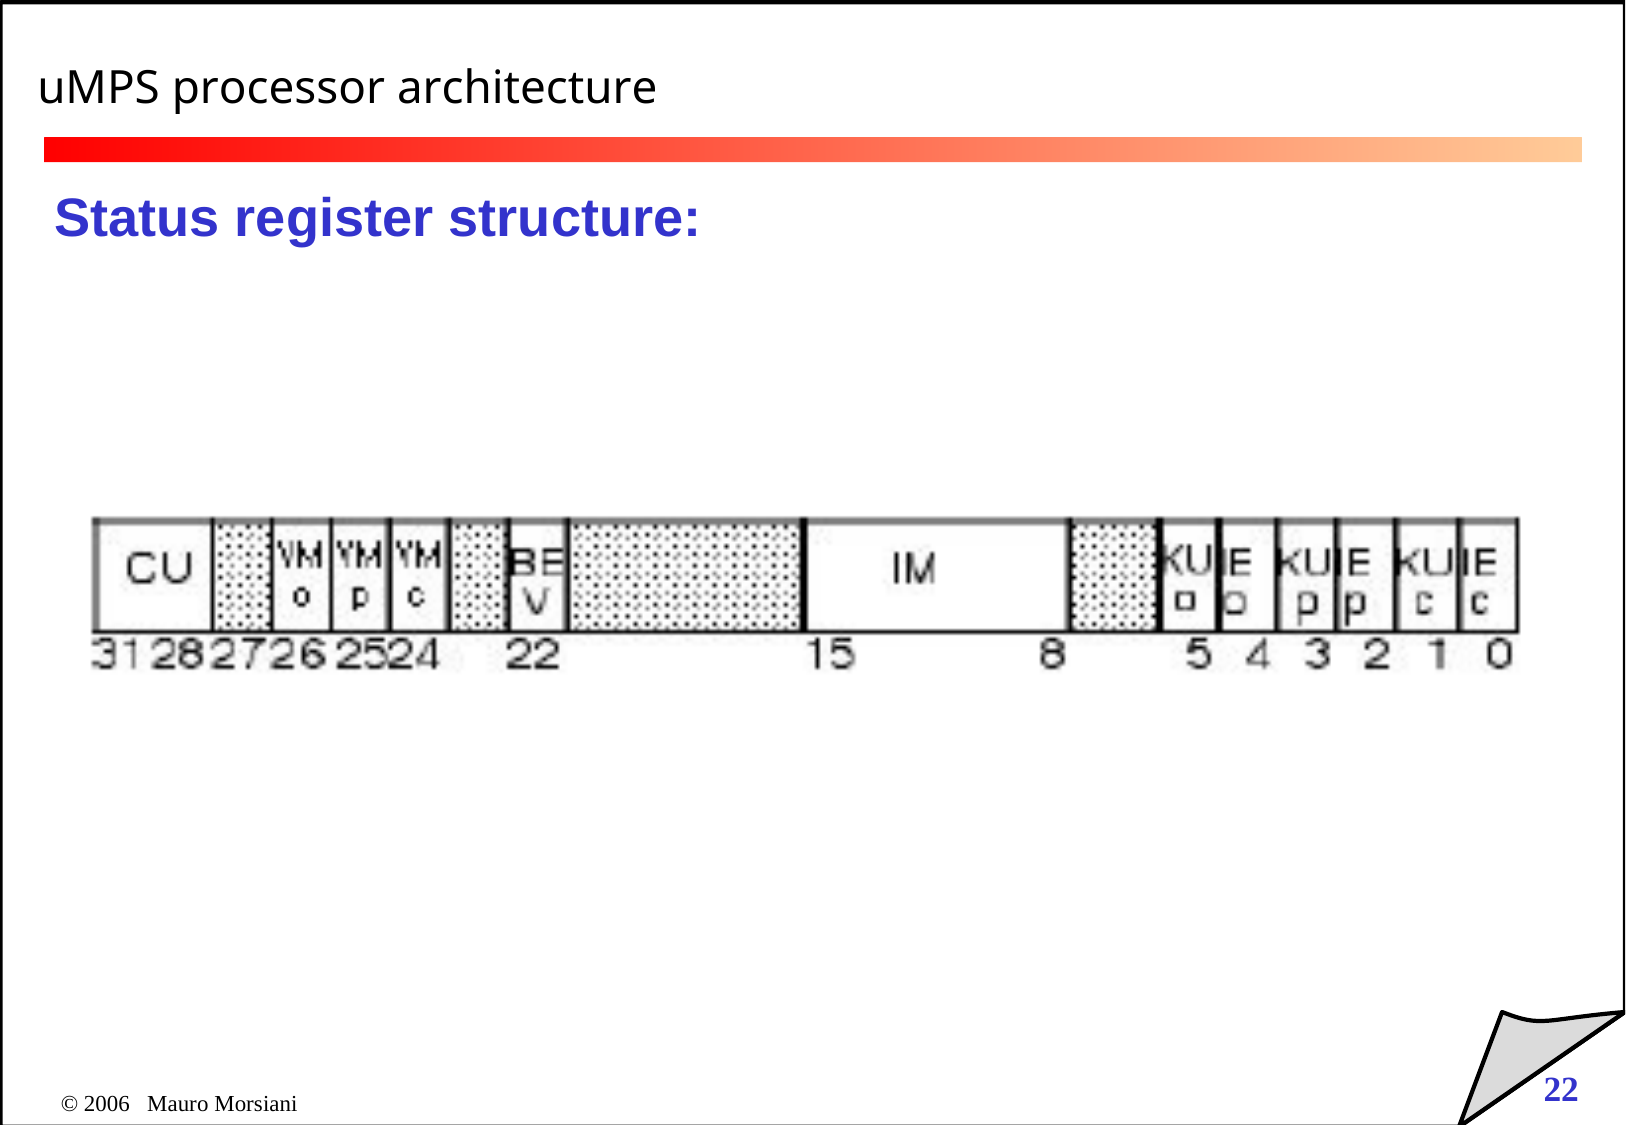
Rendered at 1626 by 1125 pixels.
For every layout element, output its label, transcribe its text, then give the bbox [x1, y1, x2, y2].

list Status register structure: [54, 187, 1557, 595]
picture [46, 476, 1584, 714]
title uMPS processor architecture [37, 44, 1587, 130]
